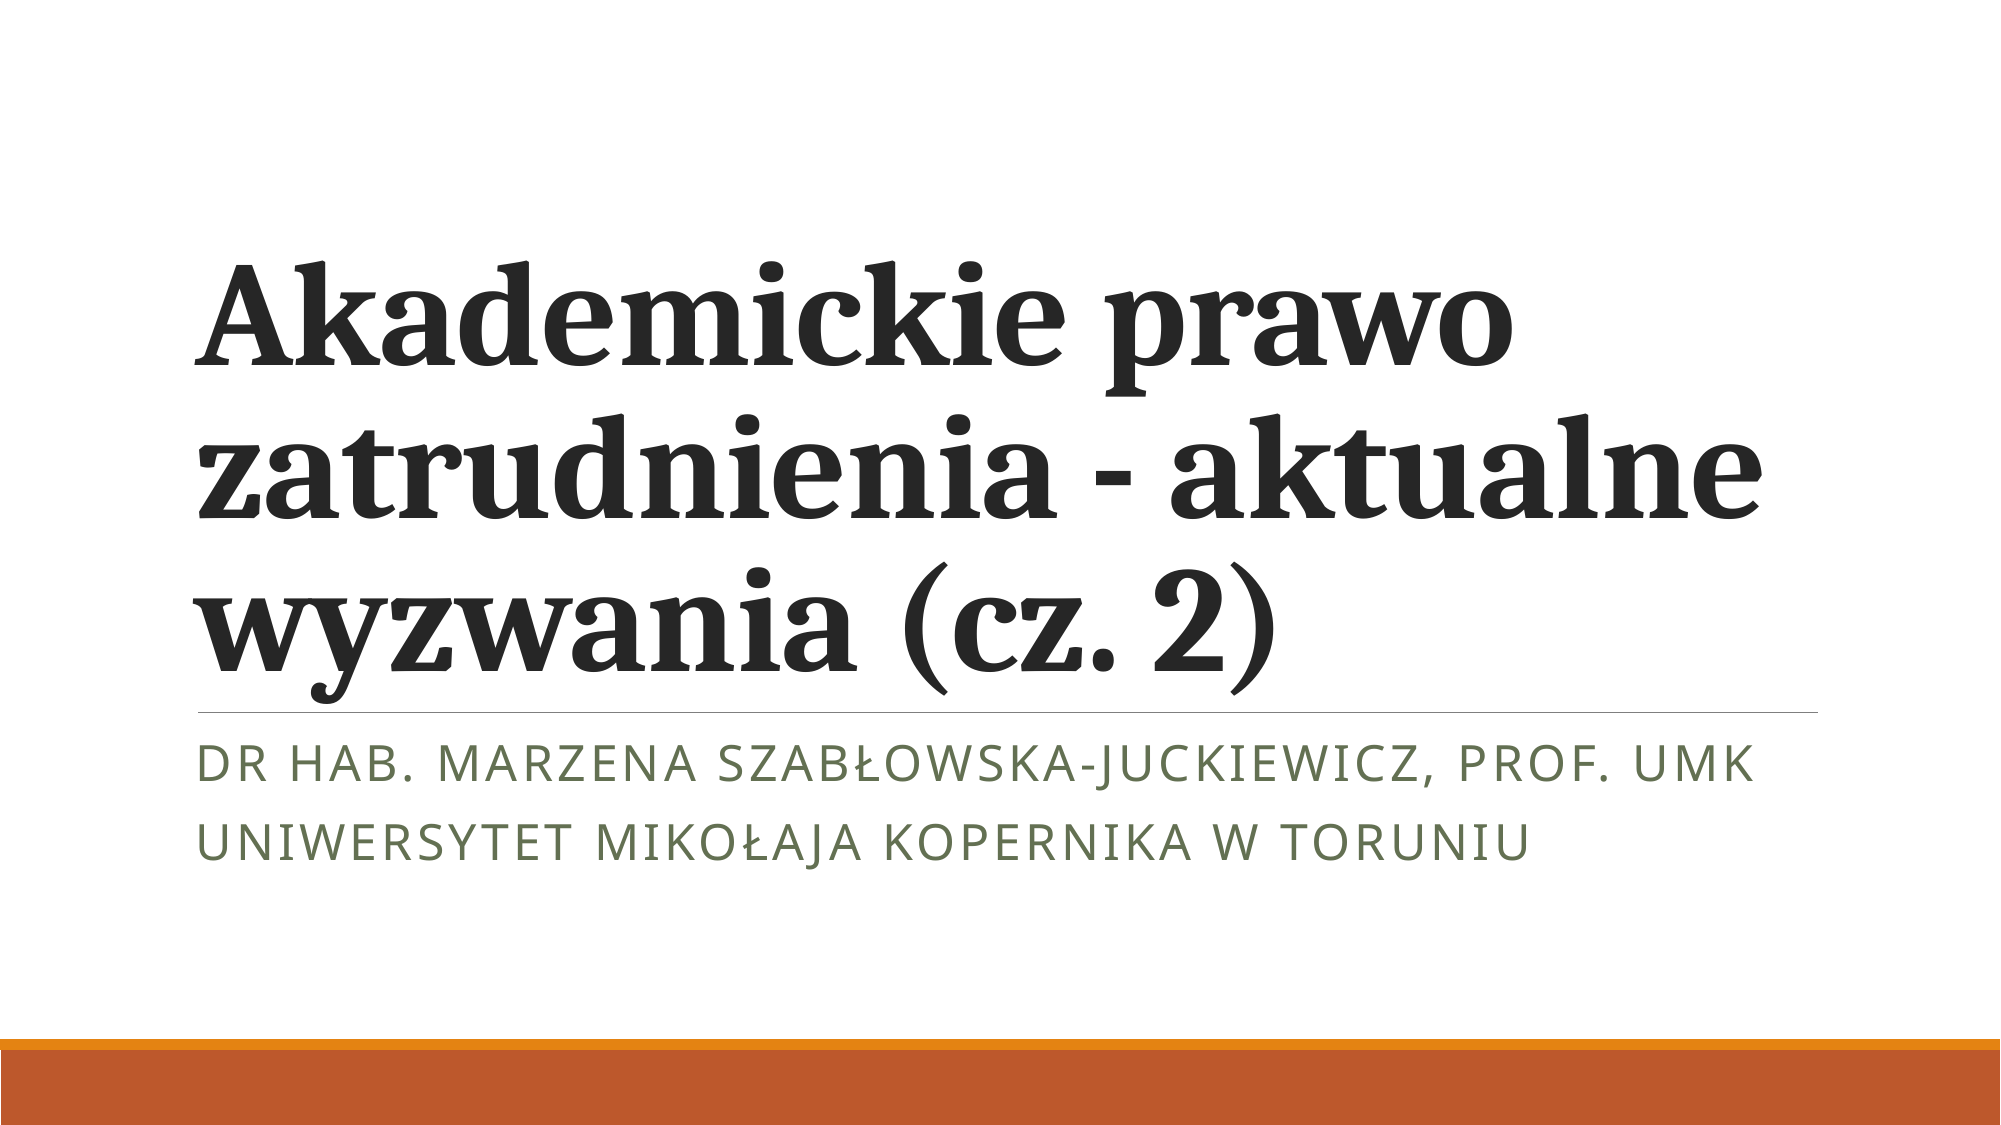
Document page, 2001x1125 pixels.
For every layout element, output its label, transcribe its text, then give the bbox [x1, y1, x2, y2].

subtitle Dr hab. Marzena Szabłowska-Juckiewicz, prof. UMK Uniwersytet Mikołaja Kopernika w Toruniu [180, 730, 1831, 919]
title Akademickie prawo zatrudnienia - aktualne wyzwania (cz. 2) [180, 124, 1831, 710]
